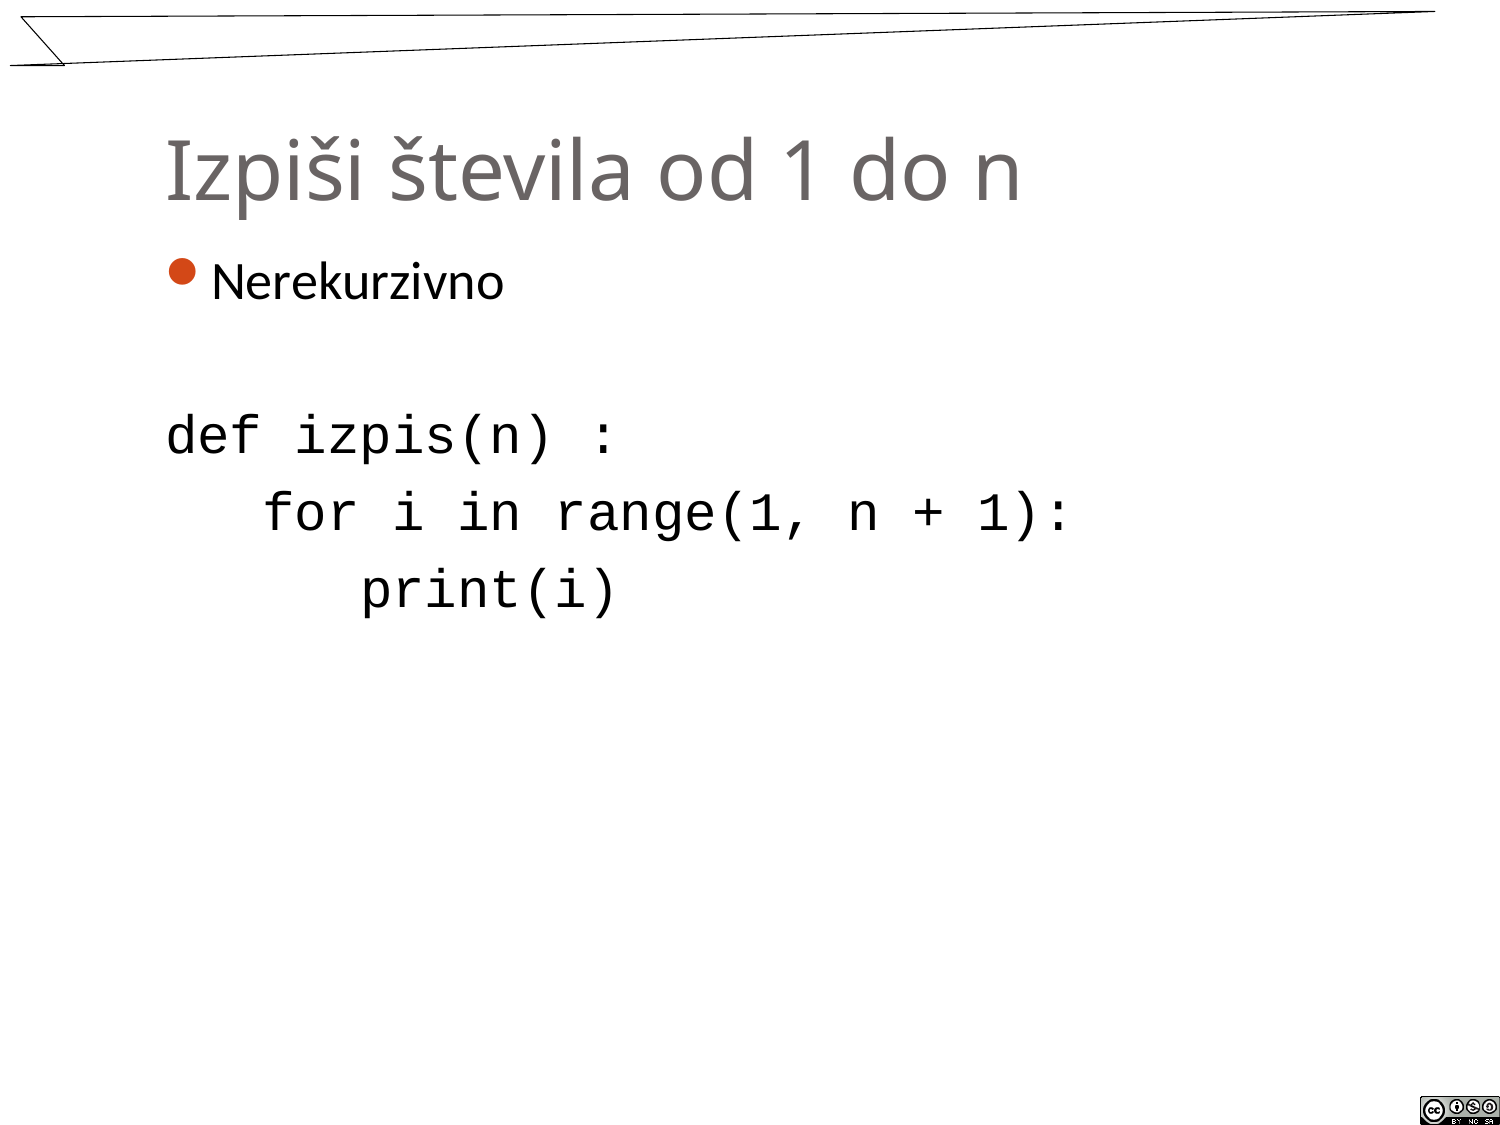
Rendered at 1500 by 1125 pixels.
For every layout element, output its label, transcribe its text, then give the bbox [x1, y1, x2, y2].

picture [1420, 1096, 1500, 1125]
title Izpiši števila od 1 do n [150, 45, 1425, 233]
list Nerekurzivno def izpis(n) : for i in range(1, n + 1): print(i) [150, 237, 1425, 988]
